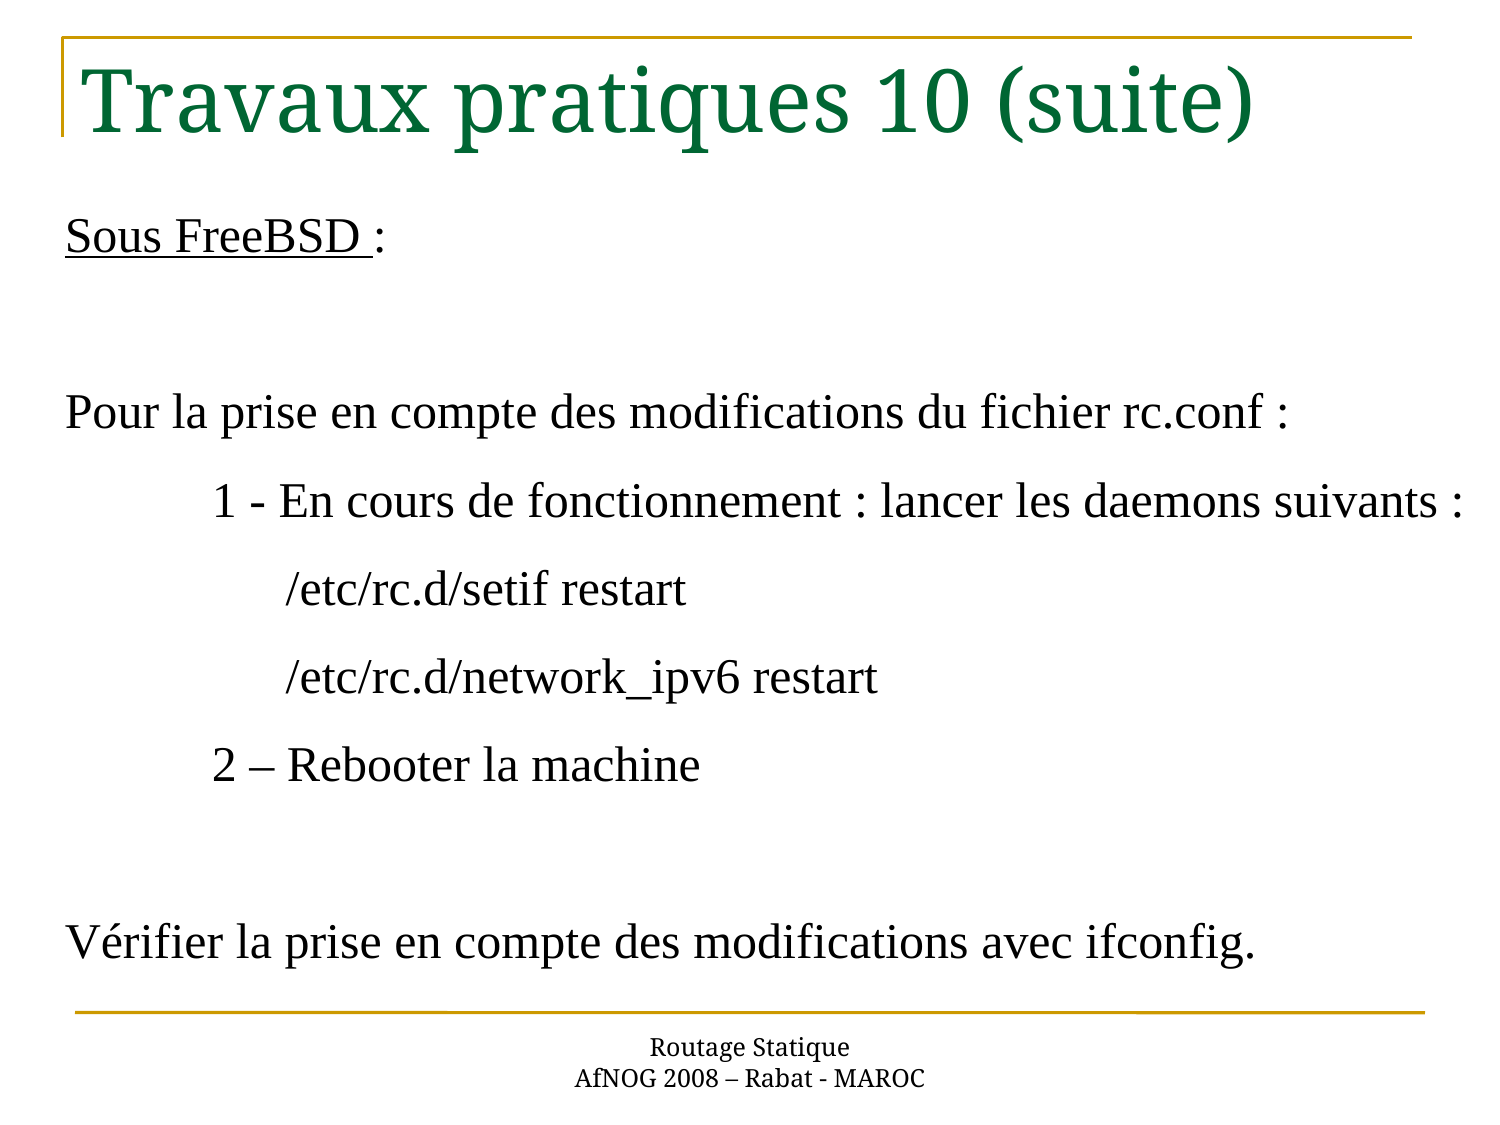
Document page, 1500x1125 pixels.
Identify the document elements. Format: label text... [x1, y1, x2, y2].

title Travaux pratiques 10 (suite) [65, 37, 1341, 160]
text_box Sous FreeBSD : Pour la prise en compte des modifications du fichier rc.conf : 1 - En cours de fonctionnement : lancer les daemons suivants : /etc/rc.d/setif restart /etc/rc.d/network_ipv6 restart 2 – Rebooter la machine Vérifier la prise en compte des modifications avec ifconfig. [49, 199, 1500, 978]
